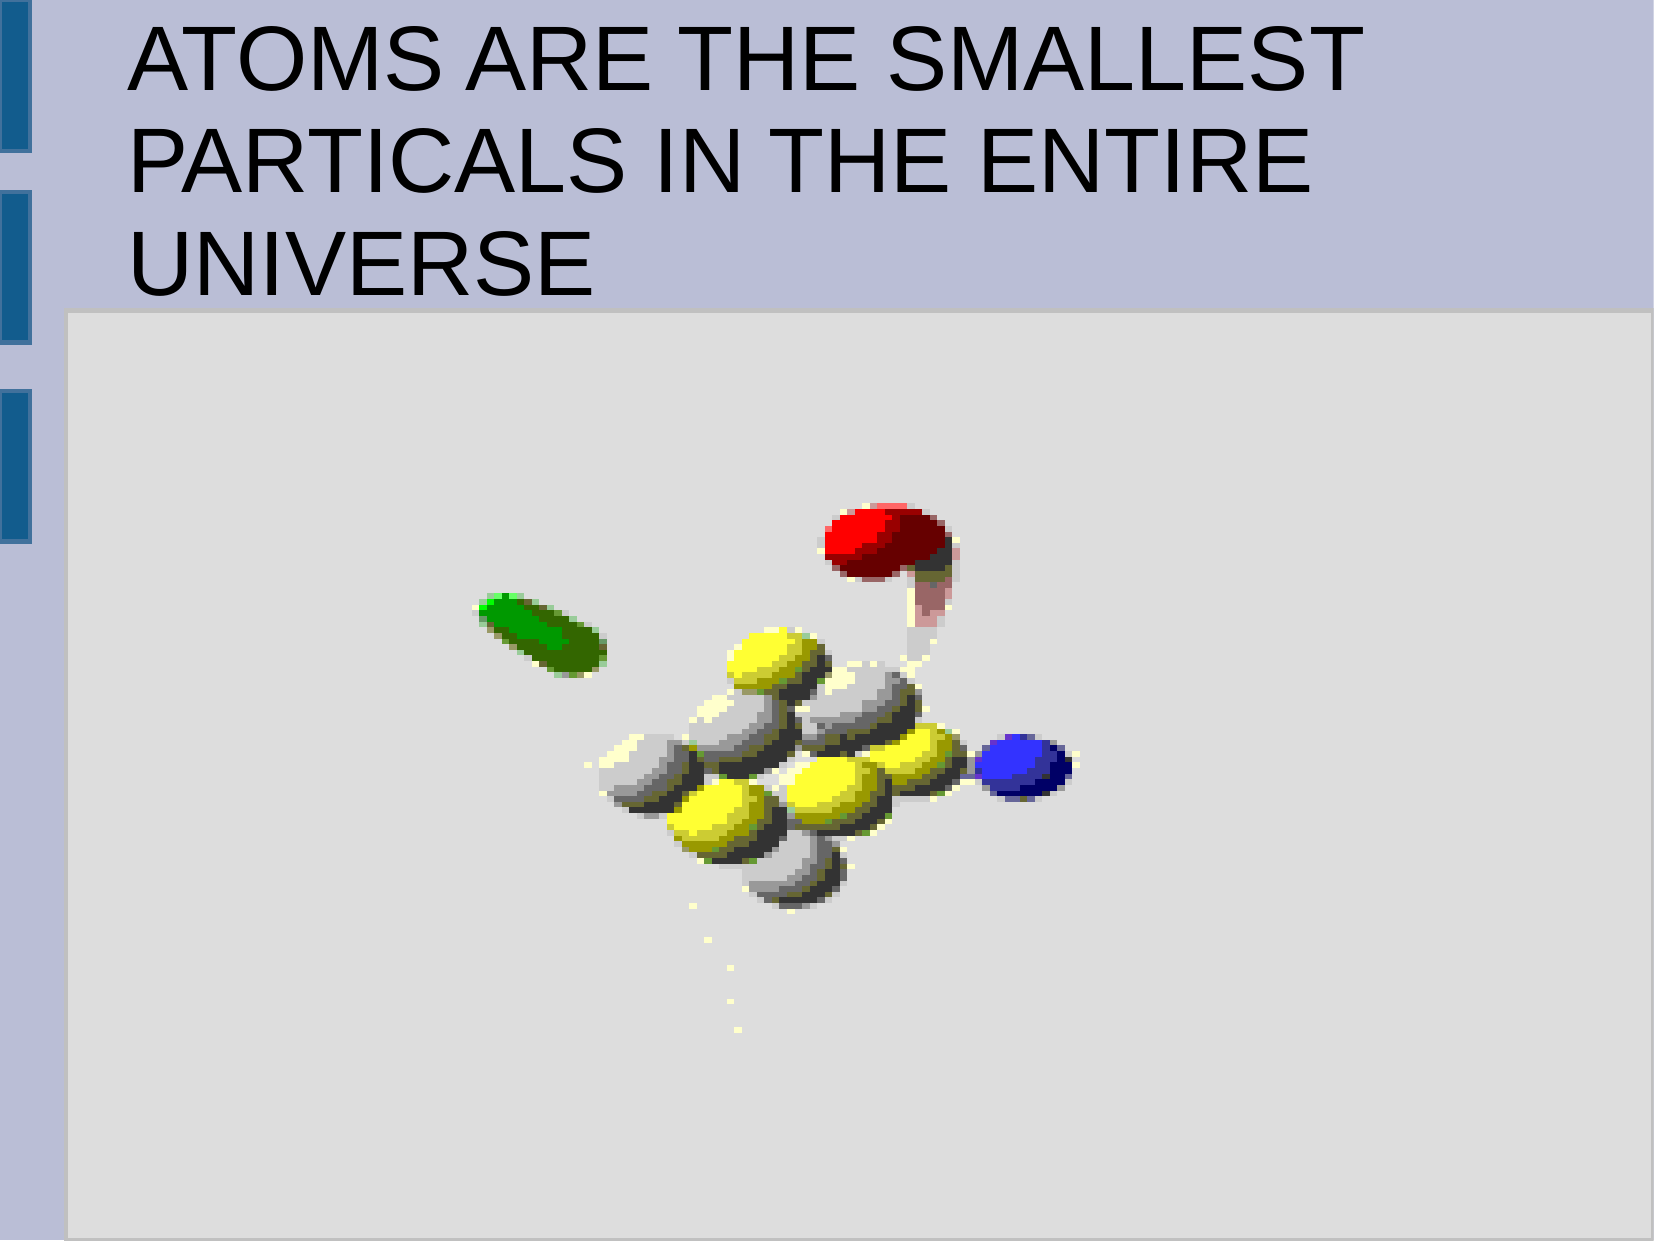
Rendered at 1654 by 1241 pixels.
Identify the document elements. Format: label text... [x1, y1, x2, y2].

picture [412, 487, 1163, 1051]
text_box ATOMS ARE THE SMALLEST PARTICALS IN THE ENTIRE UNIVERSE [112, 0, 1426, 323]
